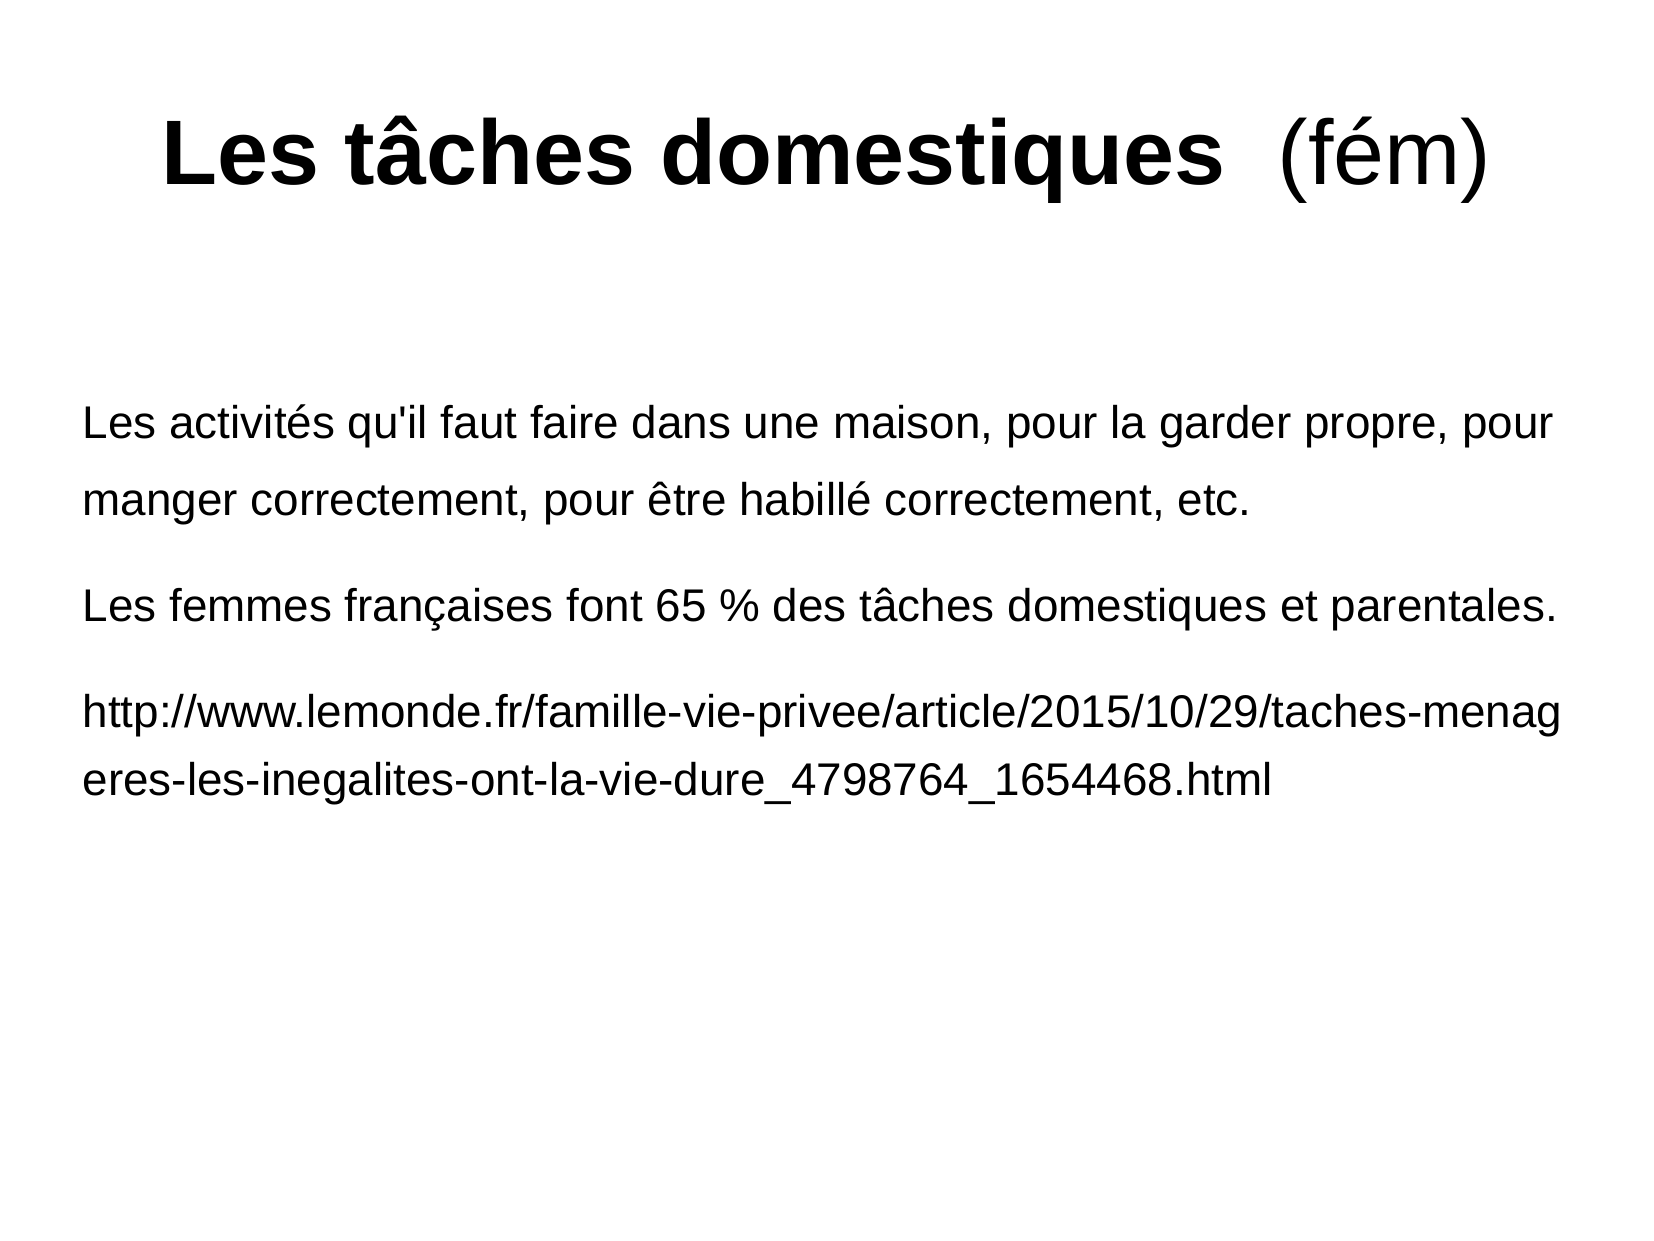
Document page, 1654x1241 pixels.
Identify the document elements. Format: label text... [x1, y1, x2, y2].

title Les tâches domestiques (fém) [82, 49, 1571, 257]
list Les activités qu'il faut faire dans une maison, pour la garder propre, pour manger correctement, pour être habillé correctement, etc. Les femmes françaises font 65 % des tâches domestiques et parentales. http://www.lemonde.fr/famille-vie-privee/article/2015/10/29/taches-menageres-les-inegalites-ont-la-vie-dure_4798764_1654468.html [82, 290, 1571, 1109]
